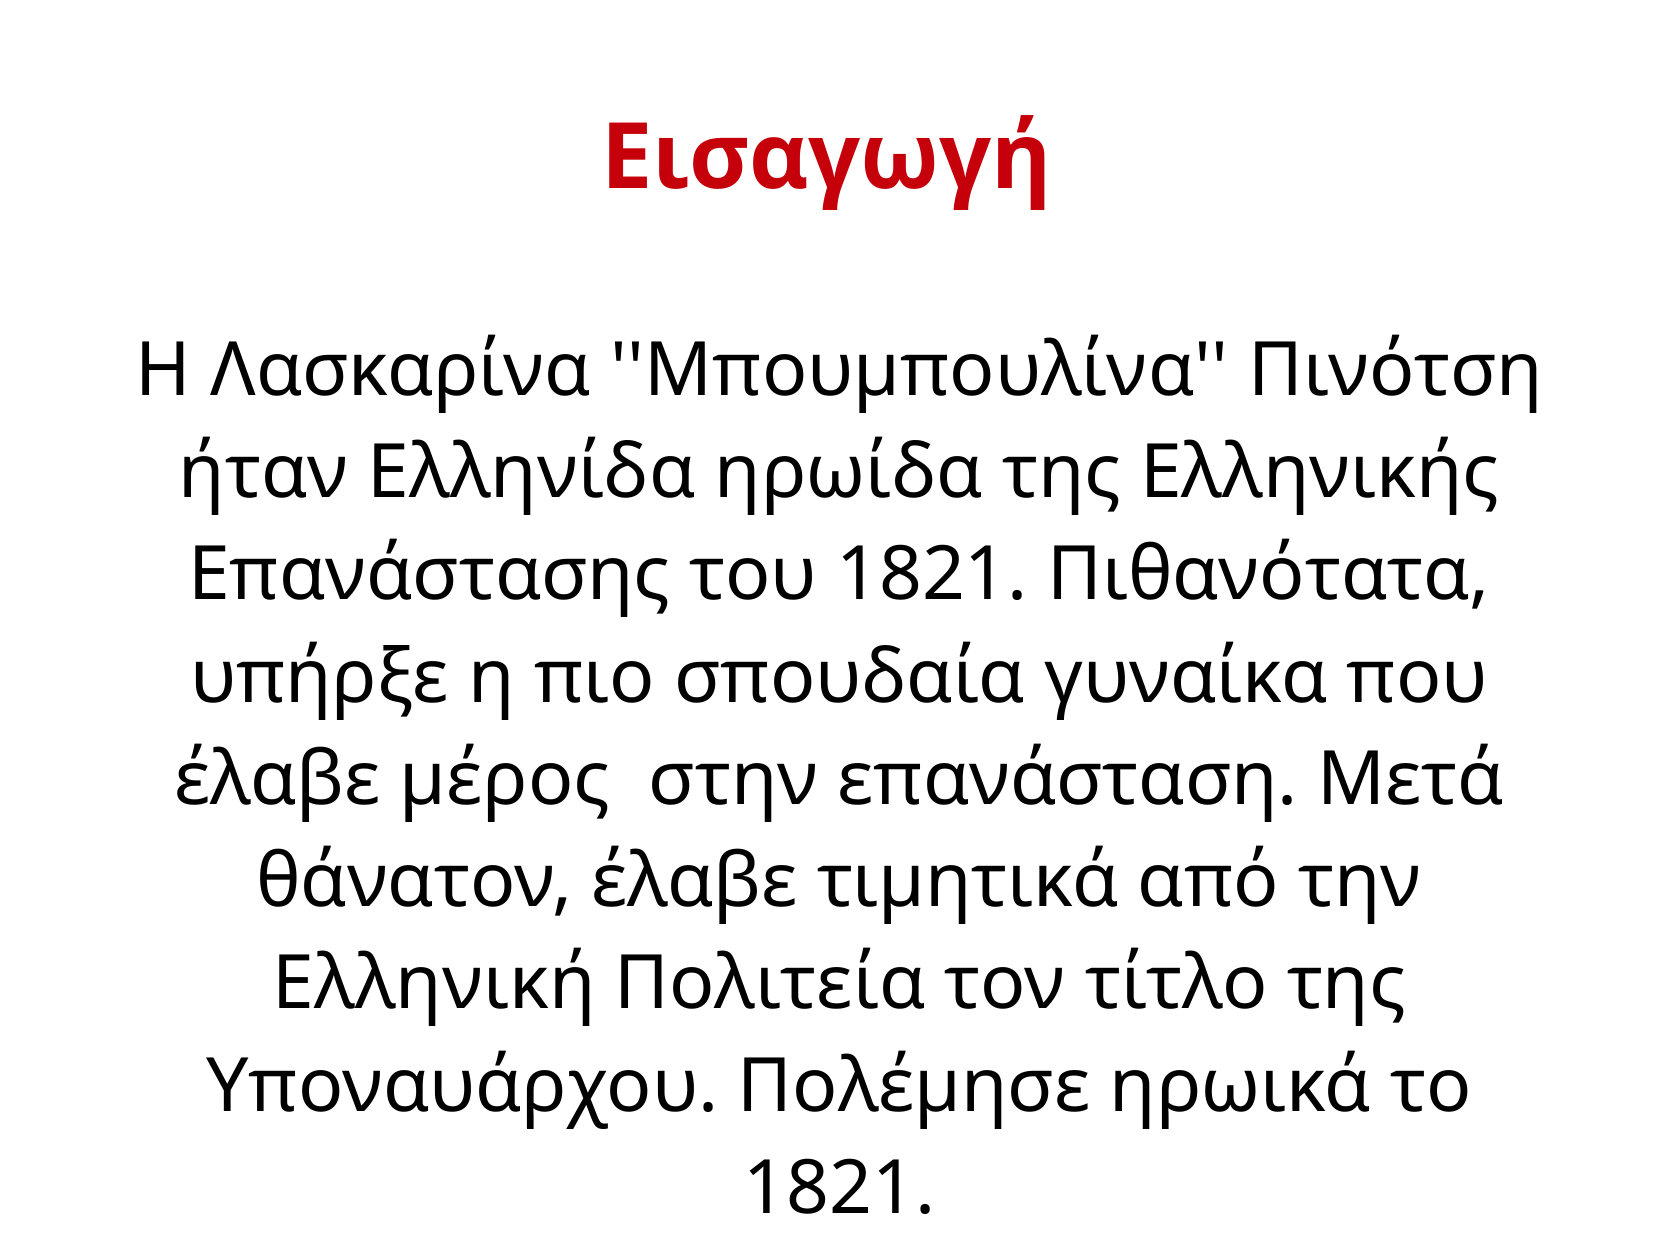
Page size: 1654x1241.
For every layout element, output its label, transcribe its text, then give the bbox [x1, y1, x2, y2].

title Εισαγωγή [82, 49, 1571, 257]
list Η Λασκαρίνα ''Μπουμπουλίνα'' Πινότση ήταν Ελληνίδα ηρωίδα της Ελληνικής Επανάστασης του 1821. Πιθανότατα, υπήρξε η πιο σπουδαία γυναίκα που έλαβε μέρος στην επανάσταση. Μετά θάνατον, έλαβε τιμητικά από την Ελληνική Πολιτεία τον τίτλο της Υποναυάρχου. Πολέμησε ηρωικά το 1821. [60, 315, 1549, 1154]
